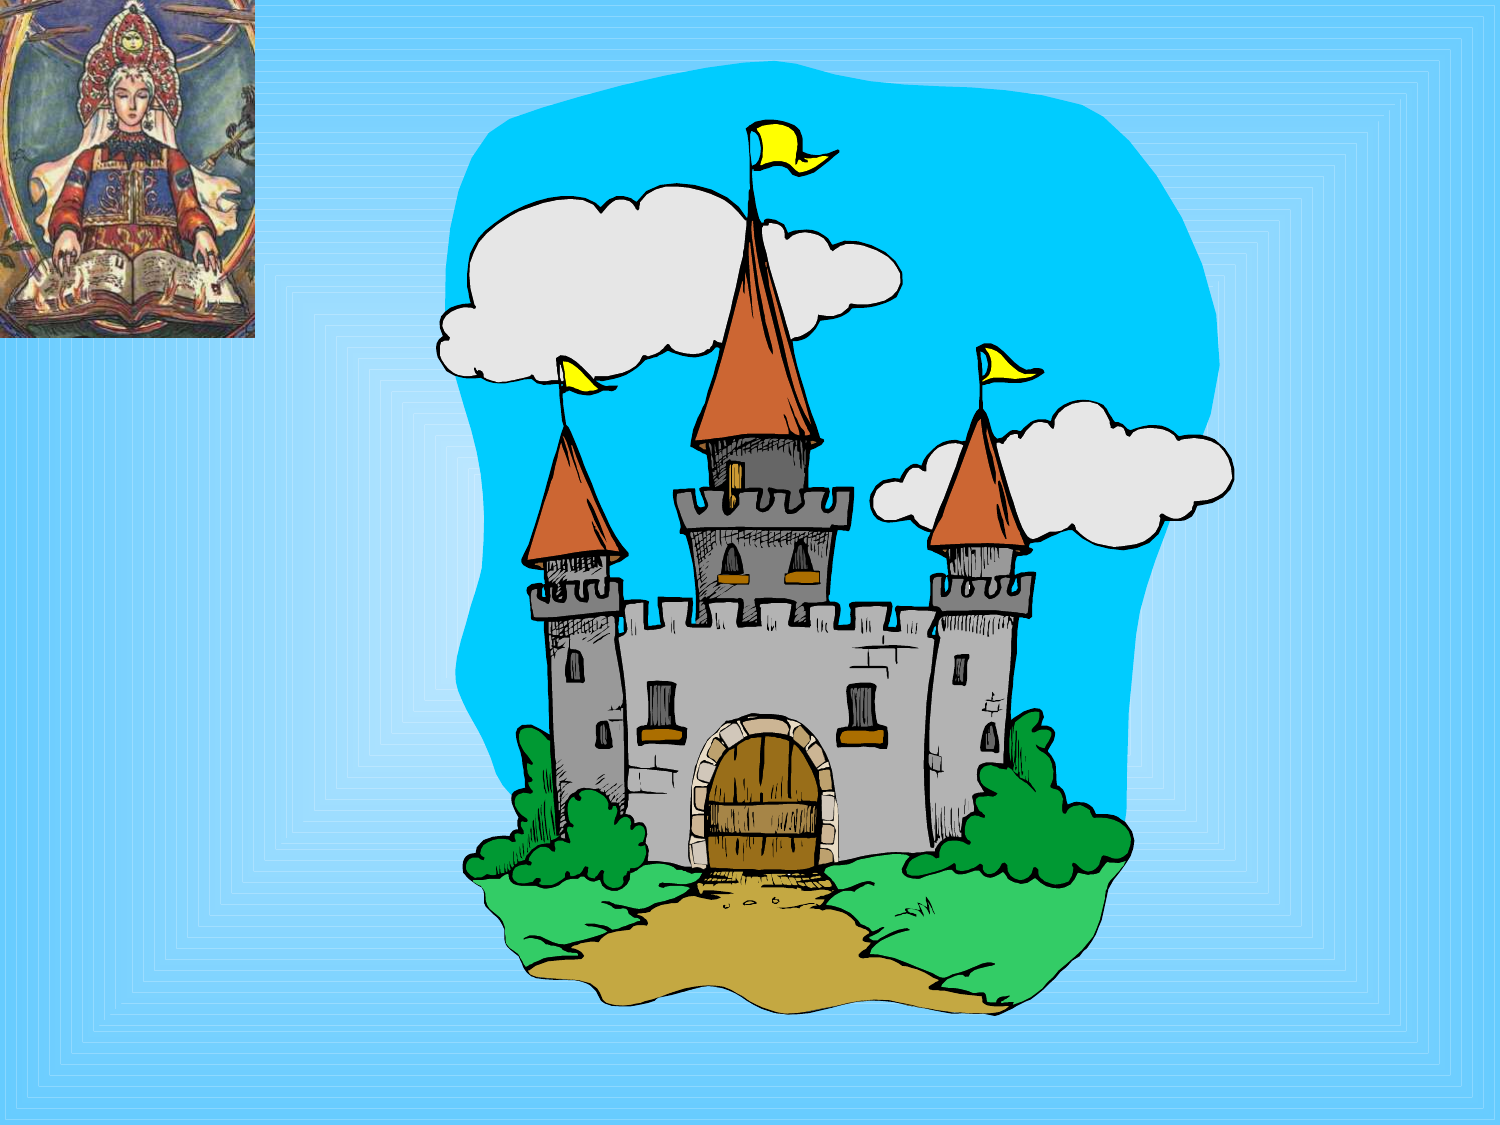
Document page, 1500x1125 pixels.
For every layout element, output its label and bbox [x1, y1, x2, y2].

picture [430, 31, 1272, 1024]
picture [0, 0, 255, 339]
